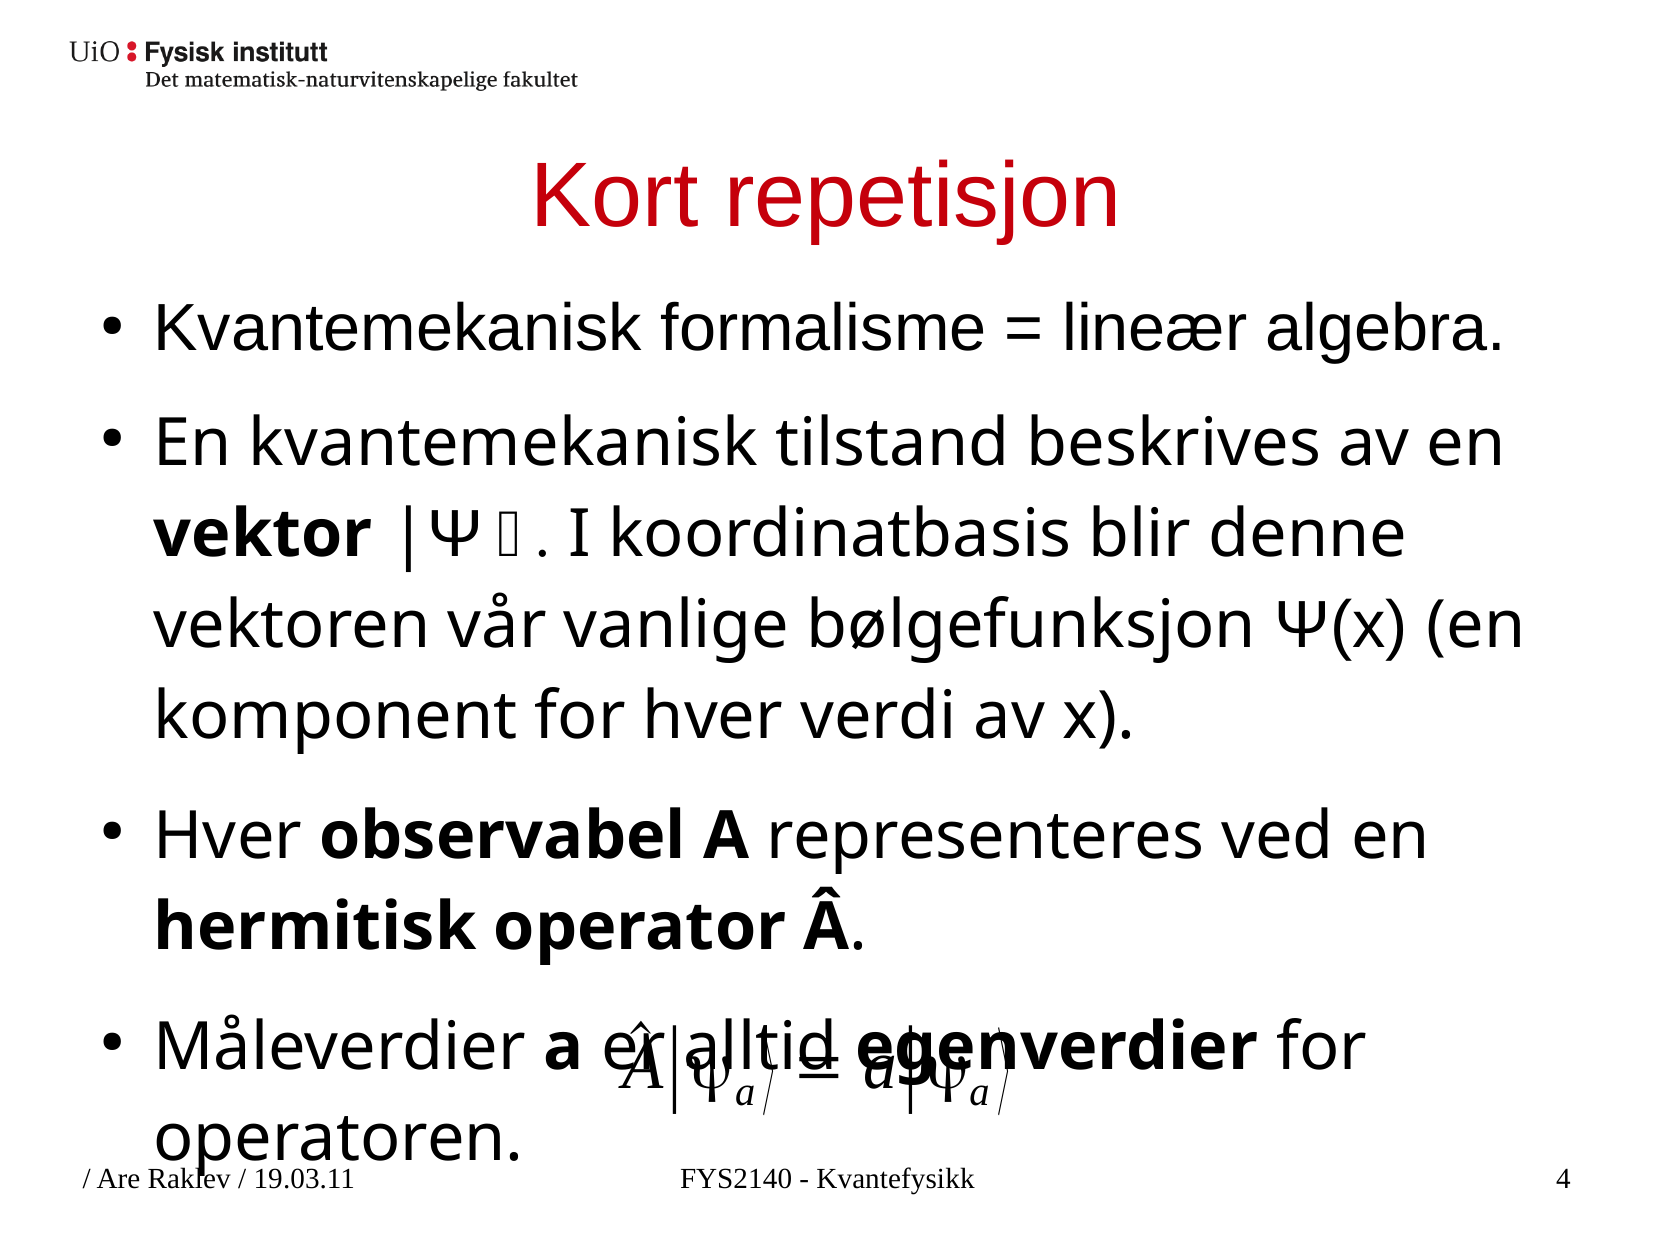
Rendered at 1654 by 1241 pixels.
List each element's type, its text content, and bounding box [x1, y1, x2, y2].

picture [68, 37, 581, 93]
list Kvantemekanisk formalisme = lineær algebra. En kvantemekanisk tilstand beskrives av en vektor |Ψ〉. I koordinatbasis blir denne vektoren vår vanlige bølgefunksjon Ψ(x) (en komponent for hver verdi av x). Hver observabel A representeres ved en hermitisk operator Â. Måleverdier a er alltid egenverdier for operatoren. [82, 290, 1576, 1094]
title Kort repetisjon [82, 90, 1571, 290]
chart [610, 1018, 1017, 1119]
